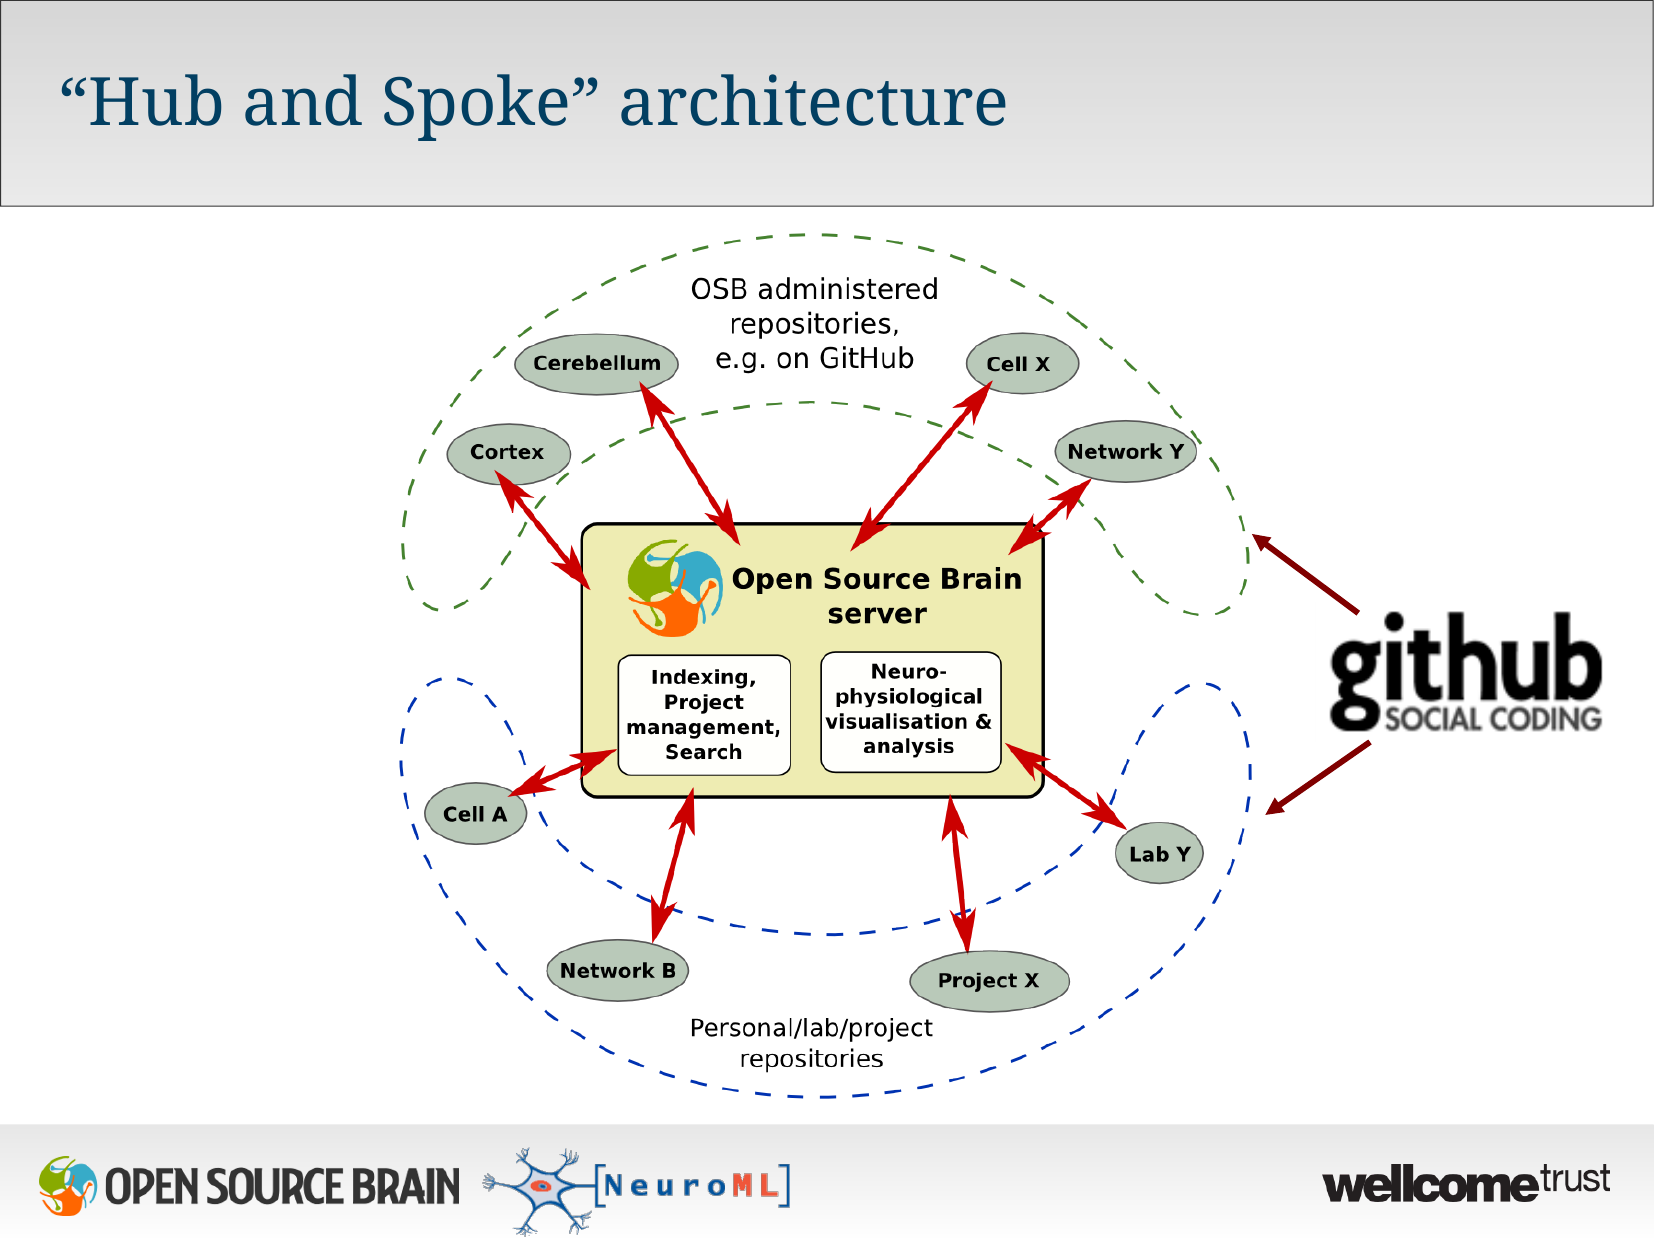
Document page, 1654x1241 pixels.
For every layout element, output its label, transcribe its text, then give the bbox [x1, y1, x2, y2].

picture [1322, 1164, 1610, 1202]
text_box “Hub and Spoke” architecture [59, 29, 1595, 177]
picture [39, 1156, 459, 1216]
picture [384, 218, 1266, 1113]
picture [1314, 602, 1619, 742]
picture [482, 1147, 790, 1237]
